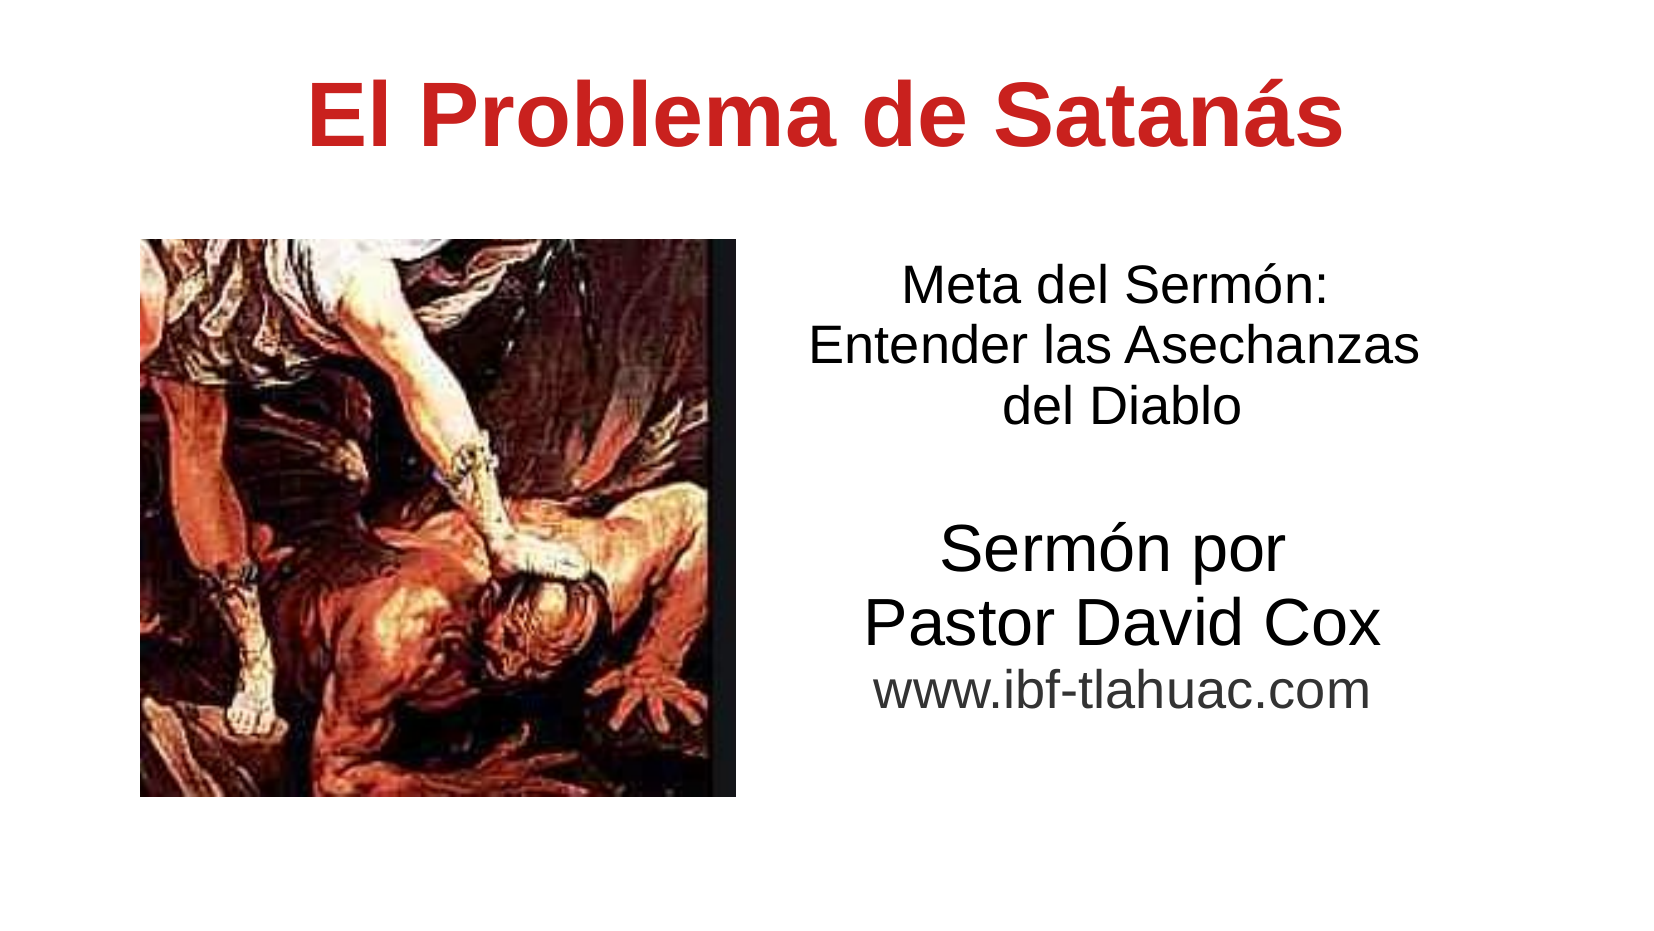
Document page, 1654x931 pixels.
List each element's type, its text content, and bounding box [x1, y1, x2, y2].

picture [140, 239, 736, 797]
title El Problema de Satanás [82, 37, 1571, 193]
subtitle Meta del Sermón: Entender las Asechanzas del Diablo Sermón por Pastor David Cox www.ibf-tlahuac.com [675, 217, 1571, 758]
